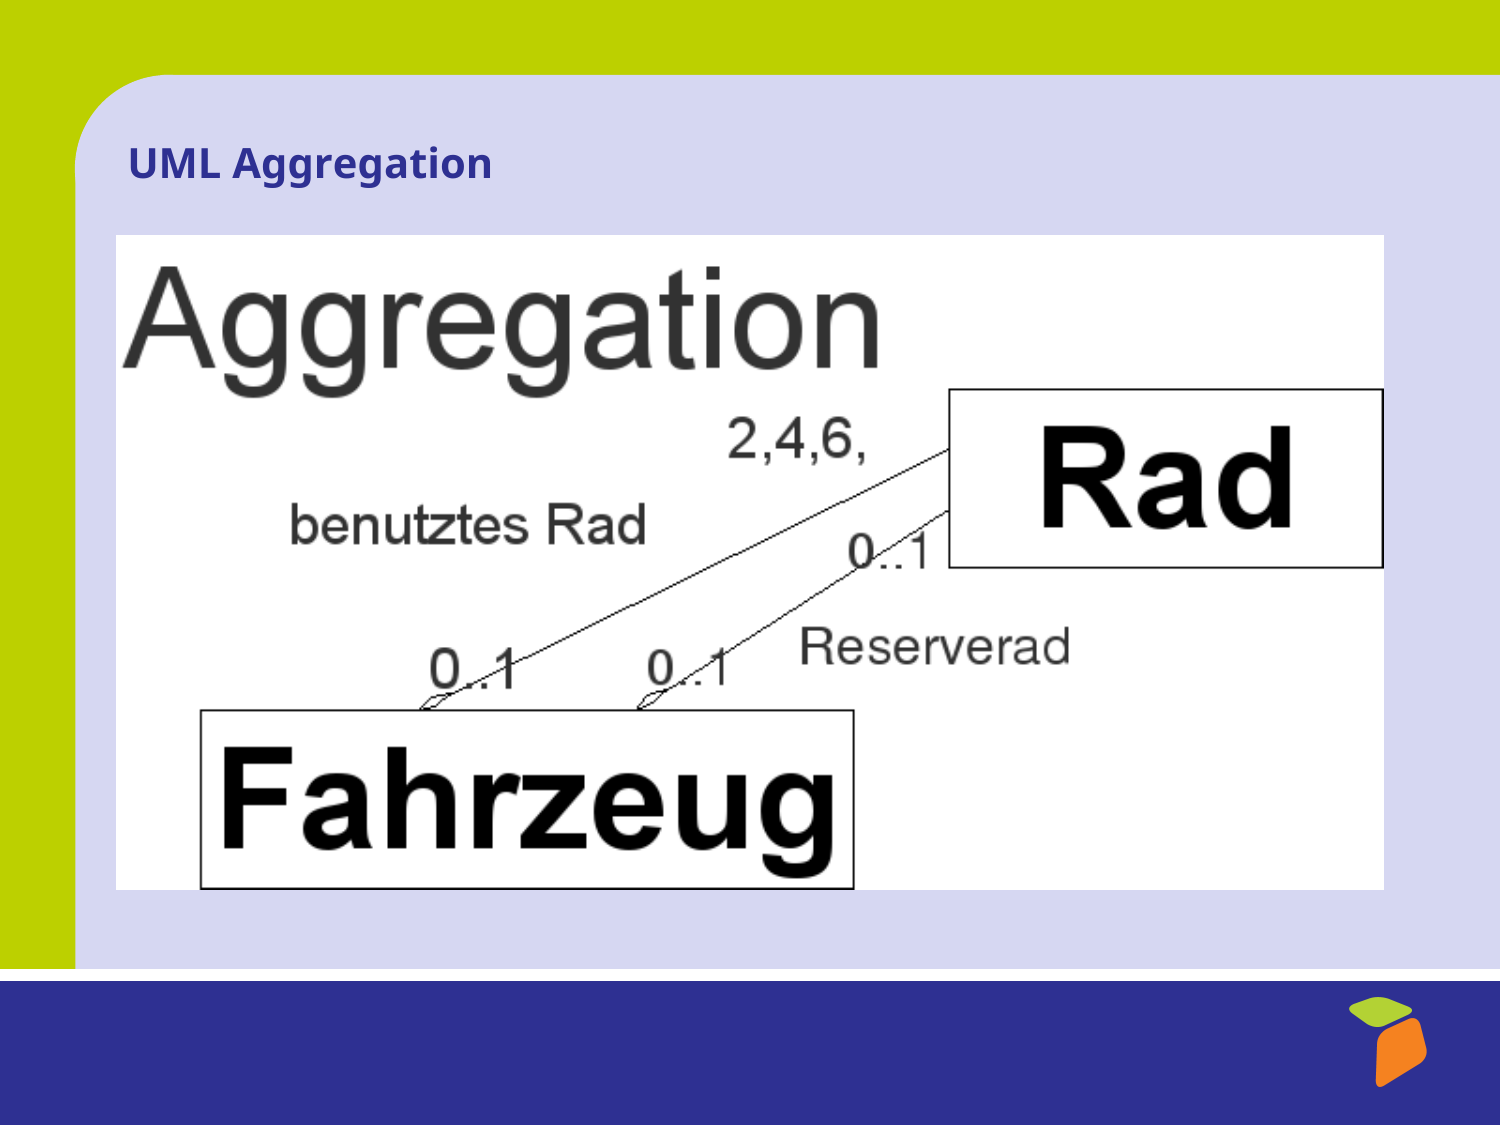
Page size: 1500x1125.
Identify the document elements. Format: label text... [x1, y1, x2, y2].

picture [0, 981, 1500, 1125]
title UML Aggregation [112, 112, 1388, 213]
picture [116, 235, 1384, 890]
